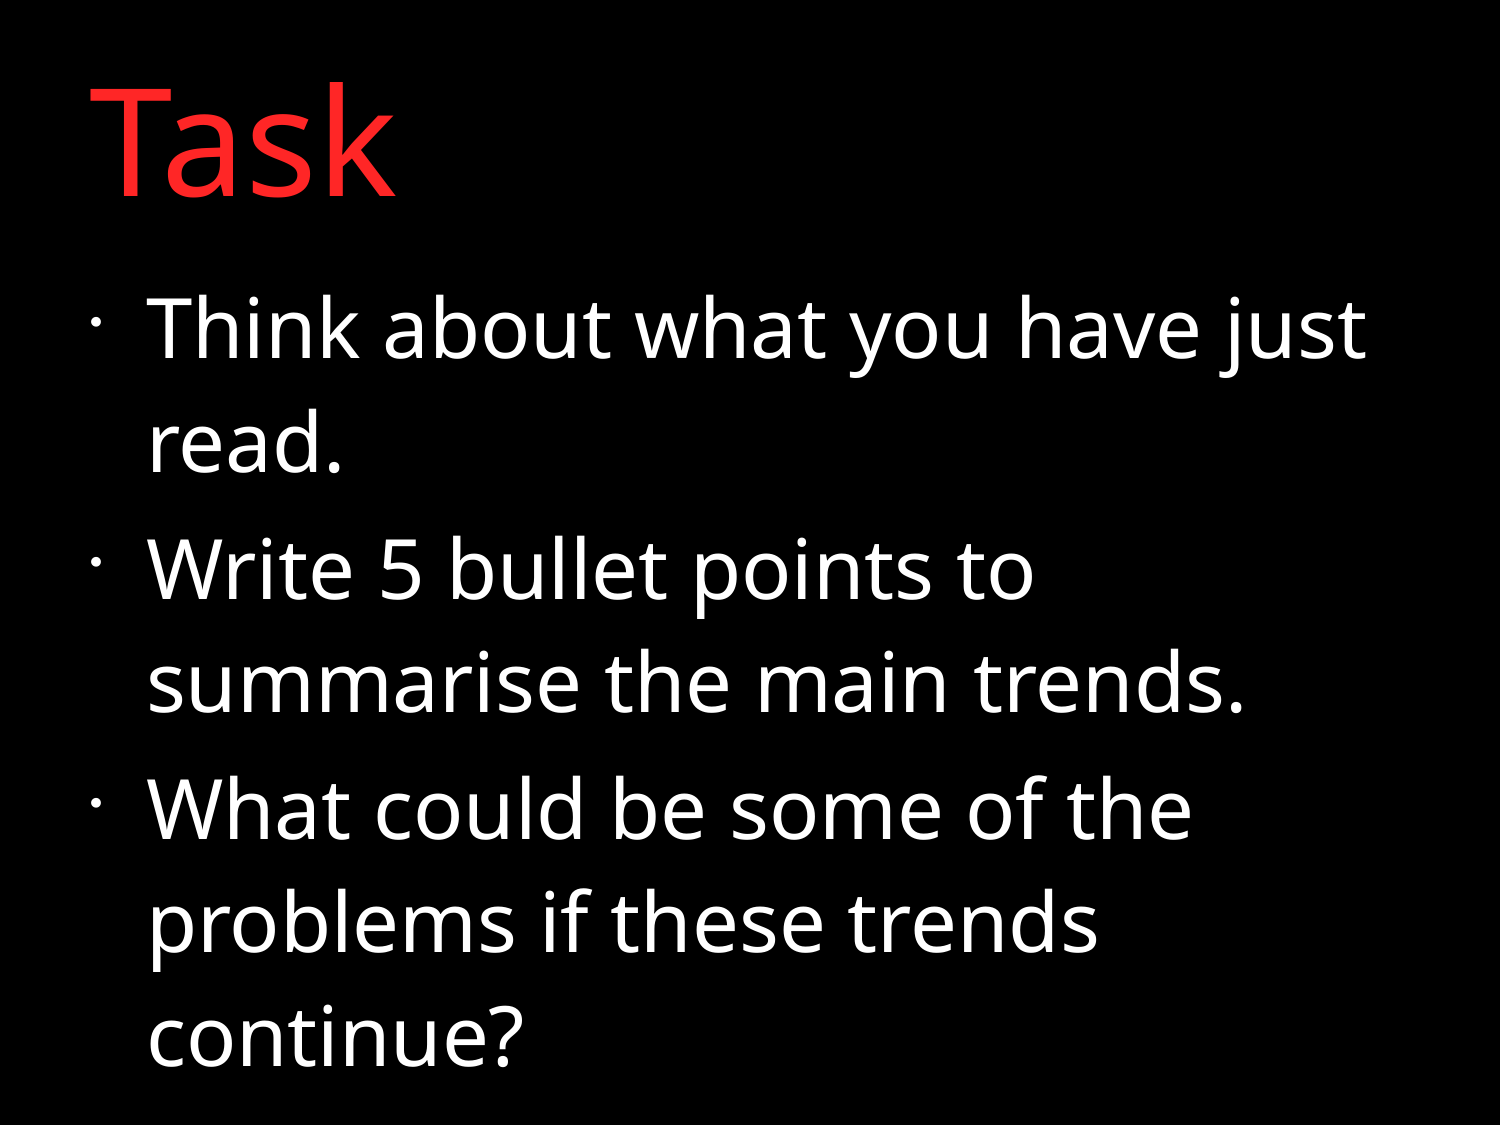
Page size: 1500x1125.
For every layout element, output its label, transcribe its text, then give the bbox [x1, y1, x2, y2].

title Task [75, 45, 1425, 233]
list Think about what you have just read. Write 5 bullet points to summarise the main trends. What could be some of the problems if these trends continue? [75, 262, 1425, 1005]
